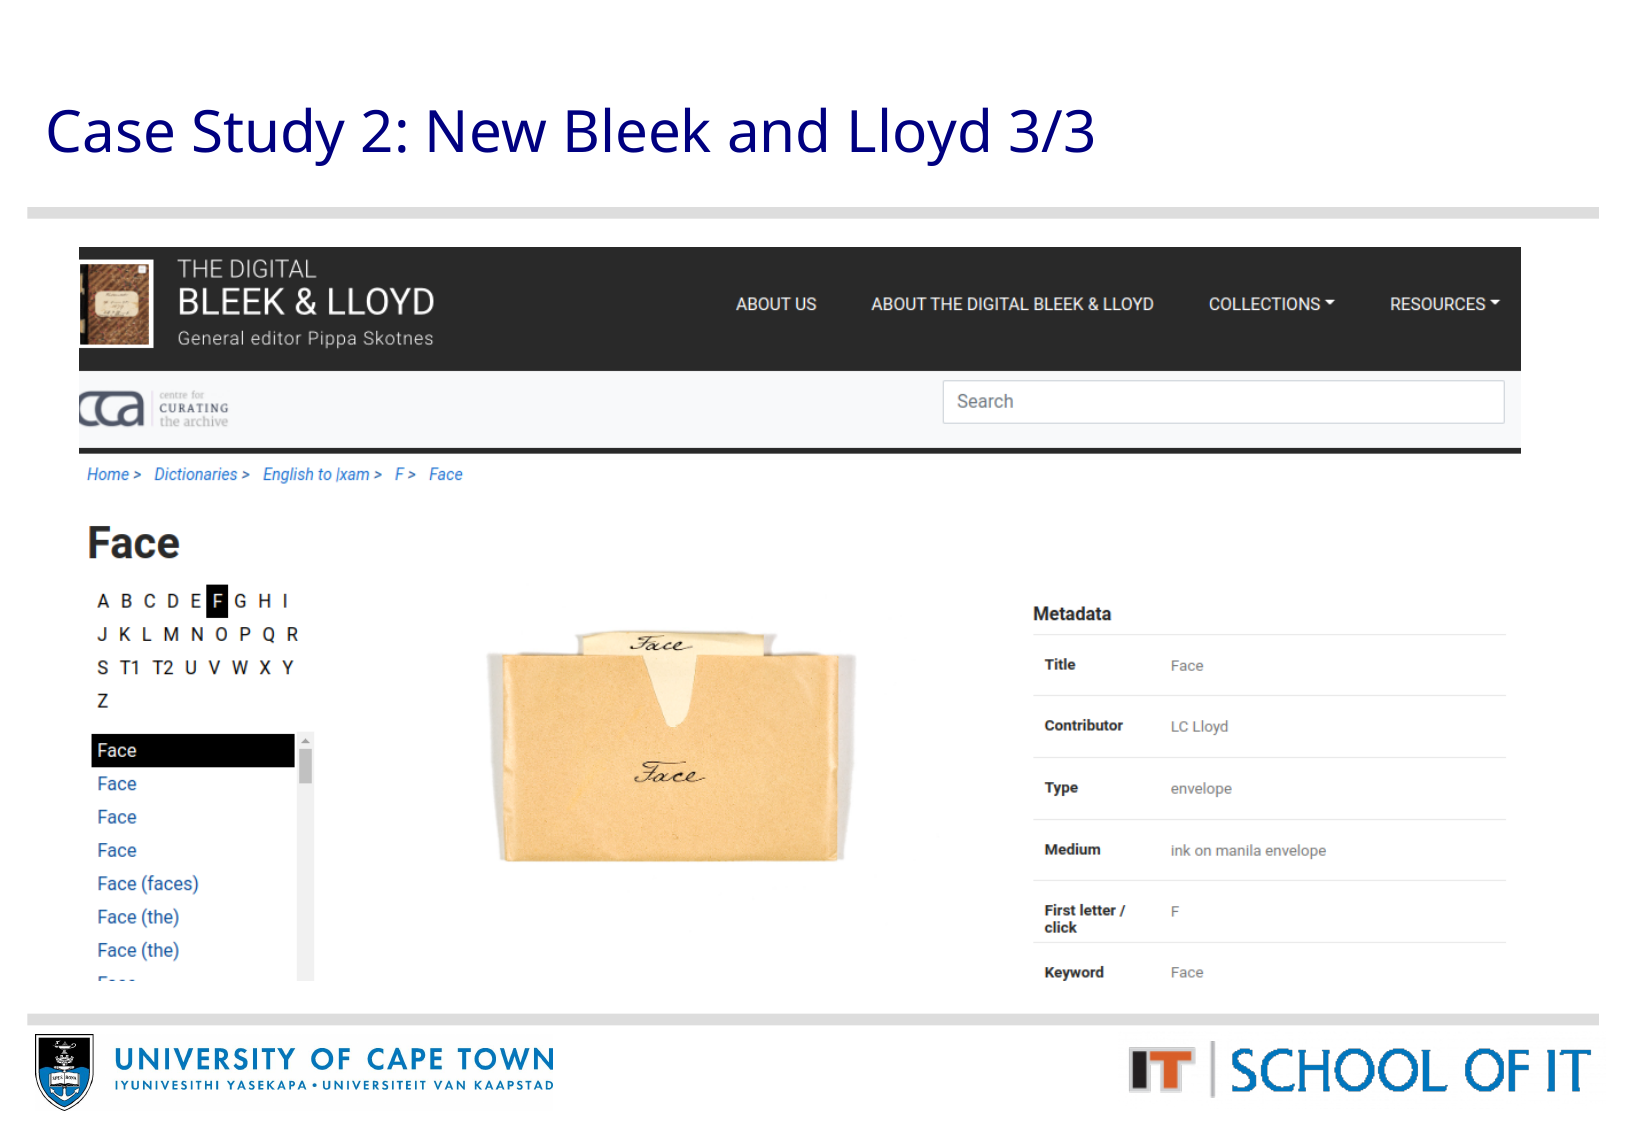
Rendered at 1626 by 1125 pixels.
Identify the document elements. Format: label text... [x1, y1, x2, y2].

picture [79, 247, 1521, 981]
title Case Study 2: New Bleek and Lloyd 3/3 [45, 66, 1583, 194]
picture [35, 1034, 553, 1111]
picture [1118, 1030, 1606, 1109]
